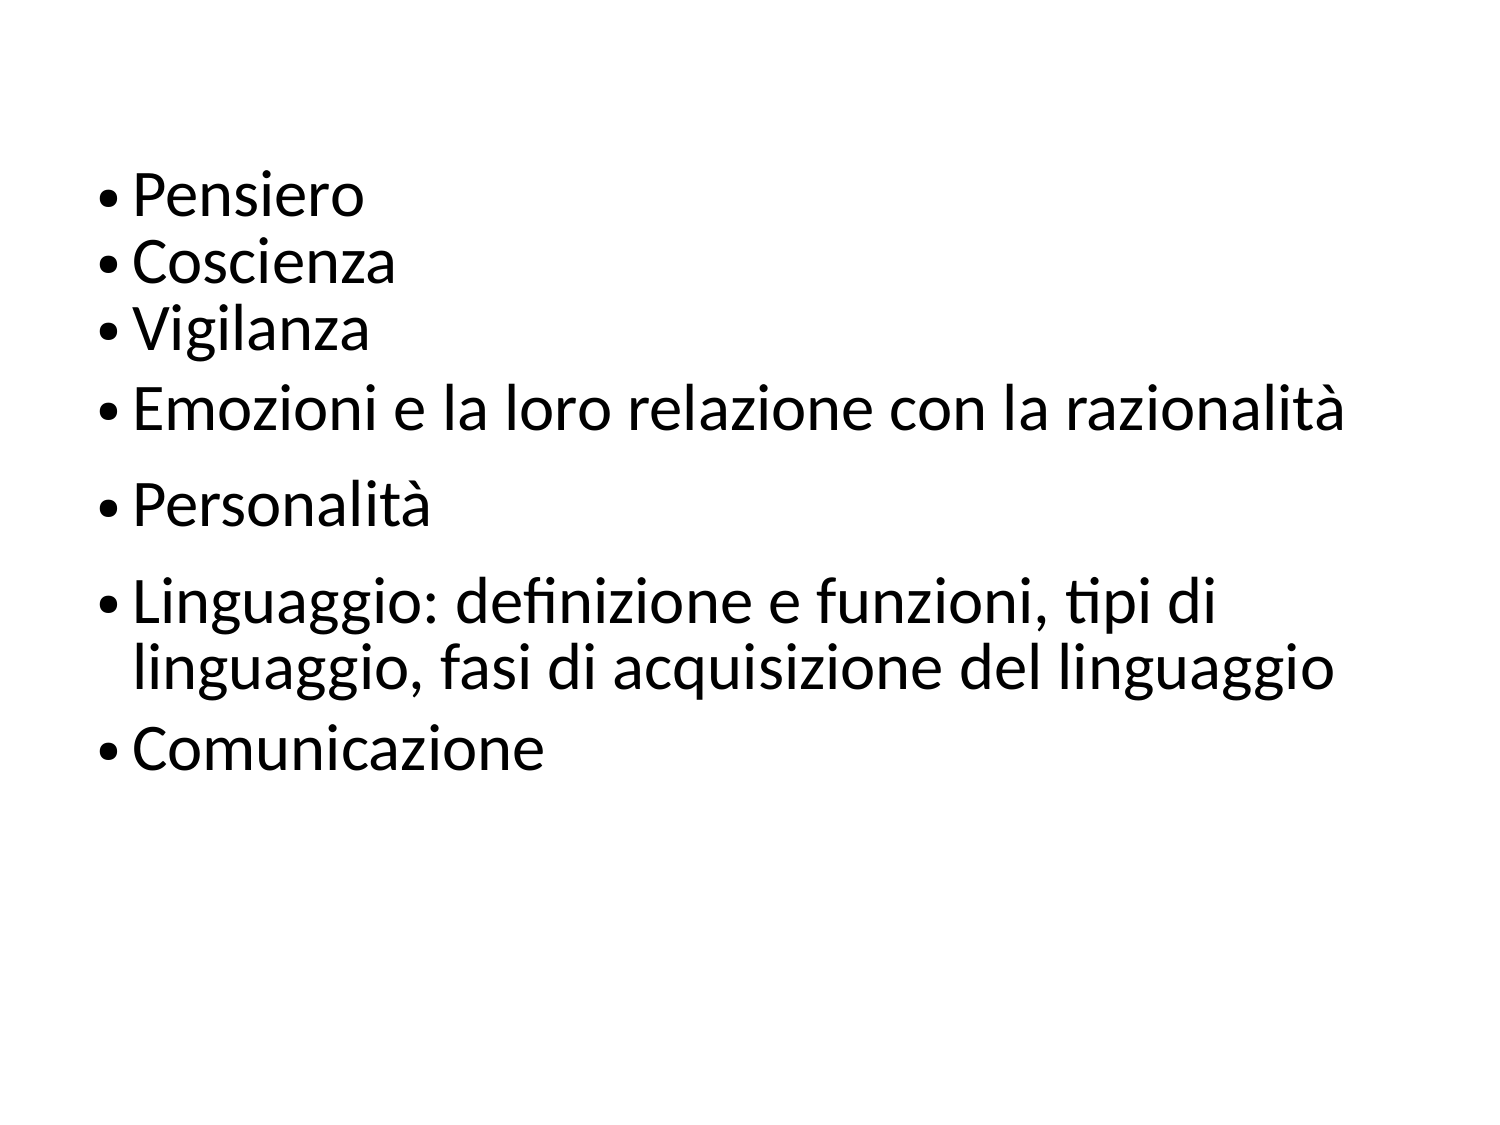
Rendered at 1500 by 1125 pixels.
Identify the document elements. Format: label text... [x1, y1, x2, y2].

text_box Pensiero Coscienza Vigilanza Emozioni e la loro relazione con la razionalità Personalità Linguaggio: definizione e funzioni, tipi di linguaggio, fasi di acquisizione del linguaggio Comunicazione [81, 105, 1453, 1025]
